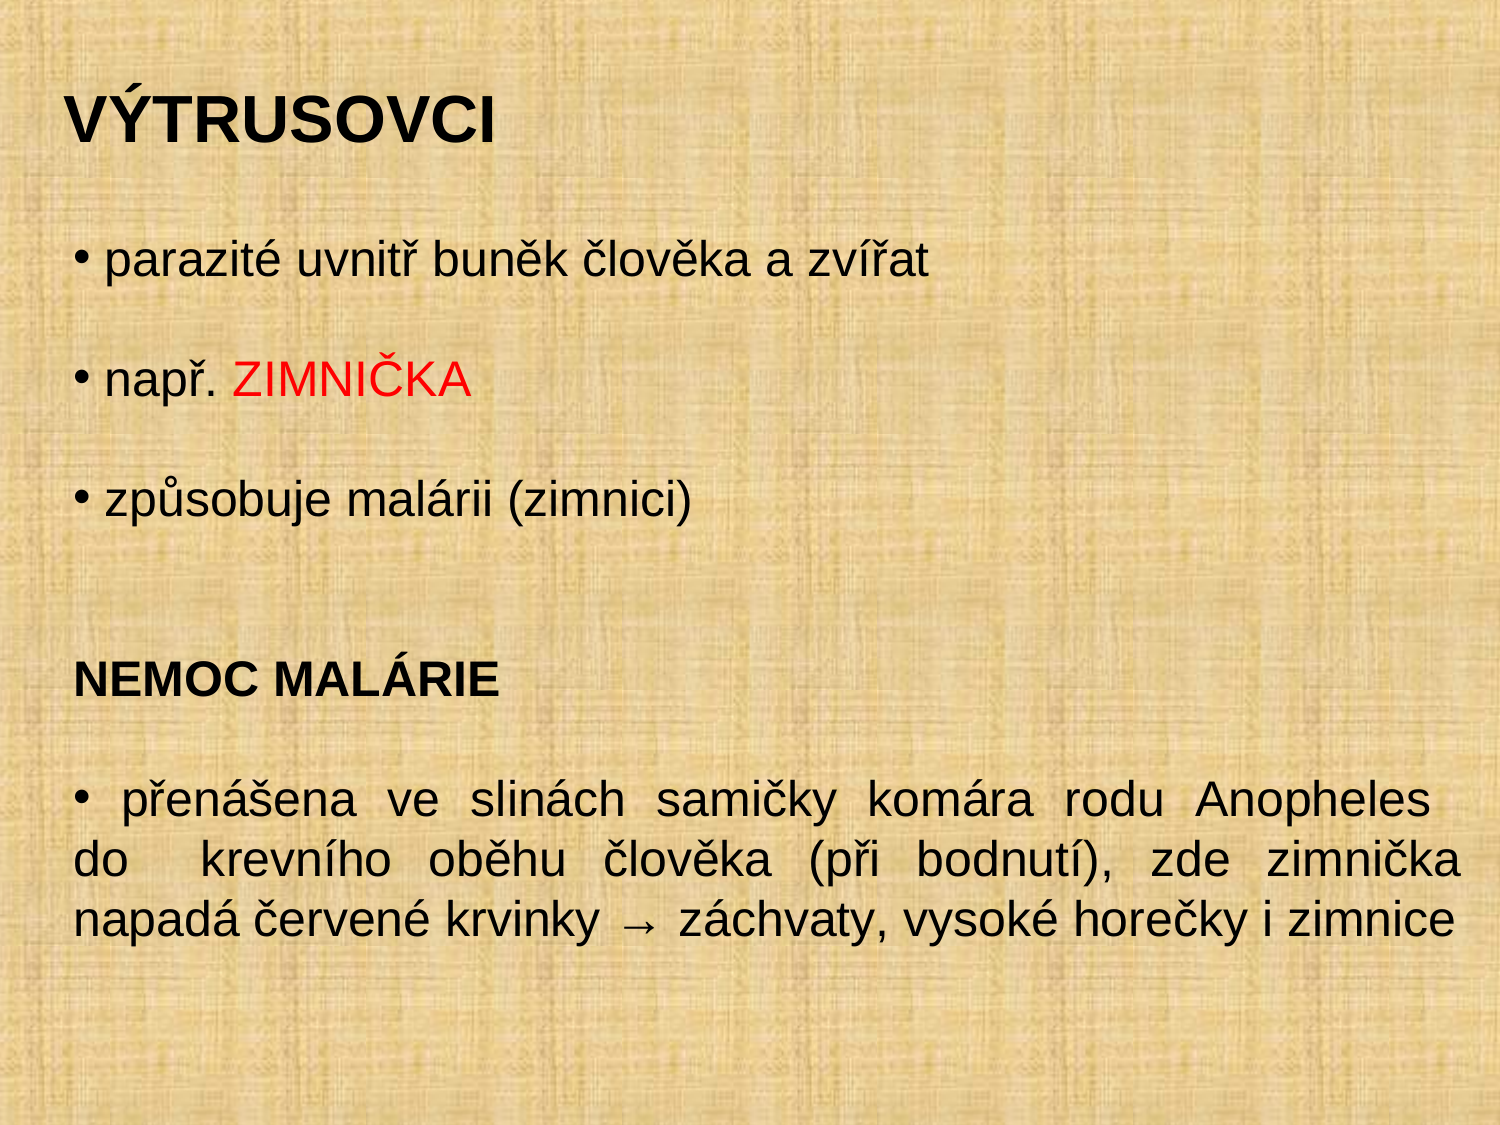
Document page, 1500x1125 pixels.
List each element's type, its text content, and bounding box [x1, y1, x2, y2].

picture [0, 0, 1500, 1125]
text_box VÝTRUSOVCI [49, 68, 513, 164]
text_box parazité uvnitř buněk člověka a zvířat např. ZIMNIČKA způsobuje malárii (zimnici) NEMOC MALÁRIE přenášena ve slinách samičky komára rodu Anopheles do krevního oběhu člověka (při bodnutí), zde zimnička napadá červené krvinky → záchvaty, vysoké horečky i zimnice [58, 218, 1477, 955]
